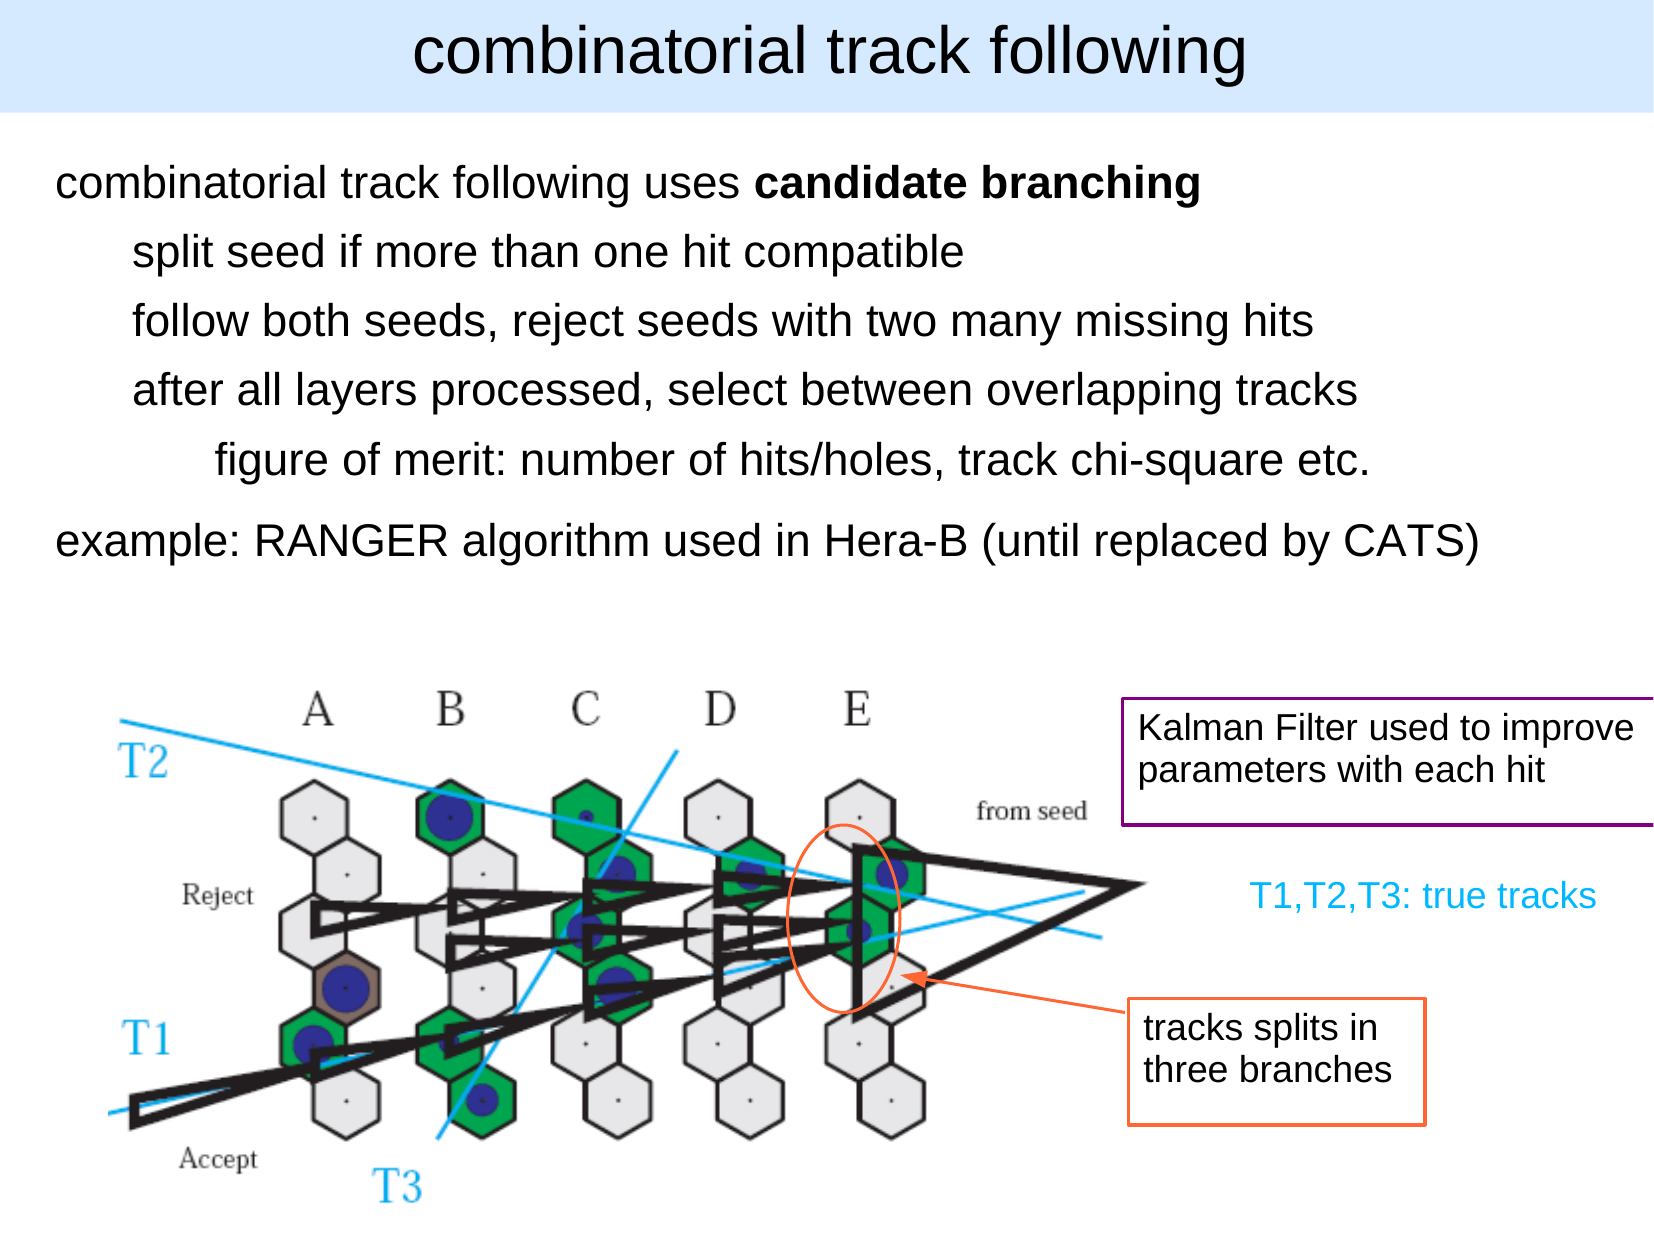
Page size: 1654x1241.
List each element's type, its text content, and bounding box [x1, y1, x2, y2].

text_box tracks splits in three branches [1128, 998, 1426, 1126]
list combinatorial track following uses candidate branching split seed if more than one hit compatible follow both seeds, reject seeds with two many missing hits after all layers processed, select between overlapping tracks figure of merit: number of hits/holes, track chi-square etc. example: RANGER algorithm used in Hera-B (until replaced by CATS) [37, 156, 1613, 788]
picture [108, 674, 1159, 1232]
text_box Kalman Filter used to improve parameters with each hit [1122, 698, 1654, 826]
title combinatorial track following [86, 0, 1576, 100]
text_box T1,T2,T3: true tracks [1234, 866, 1613, 938]
